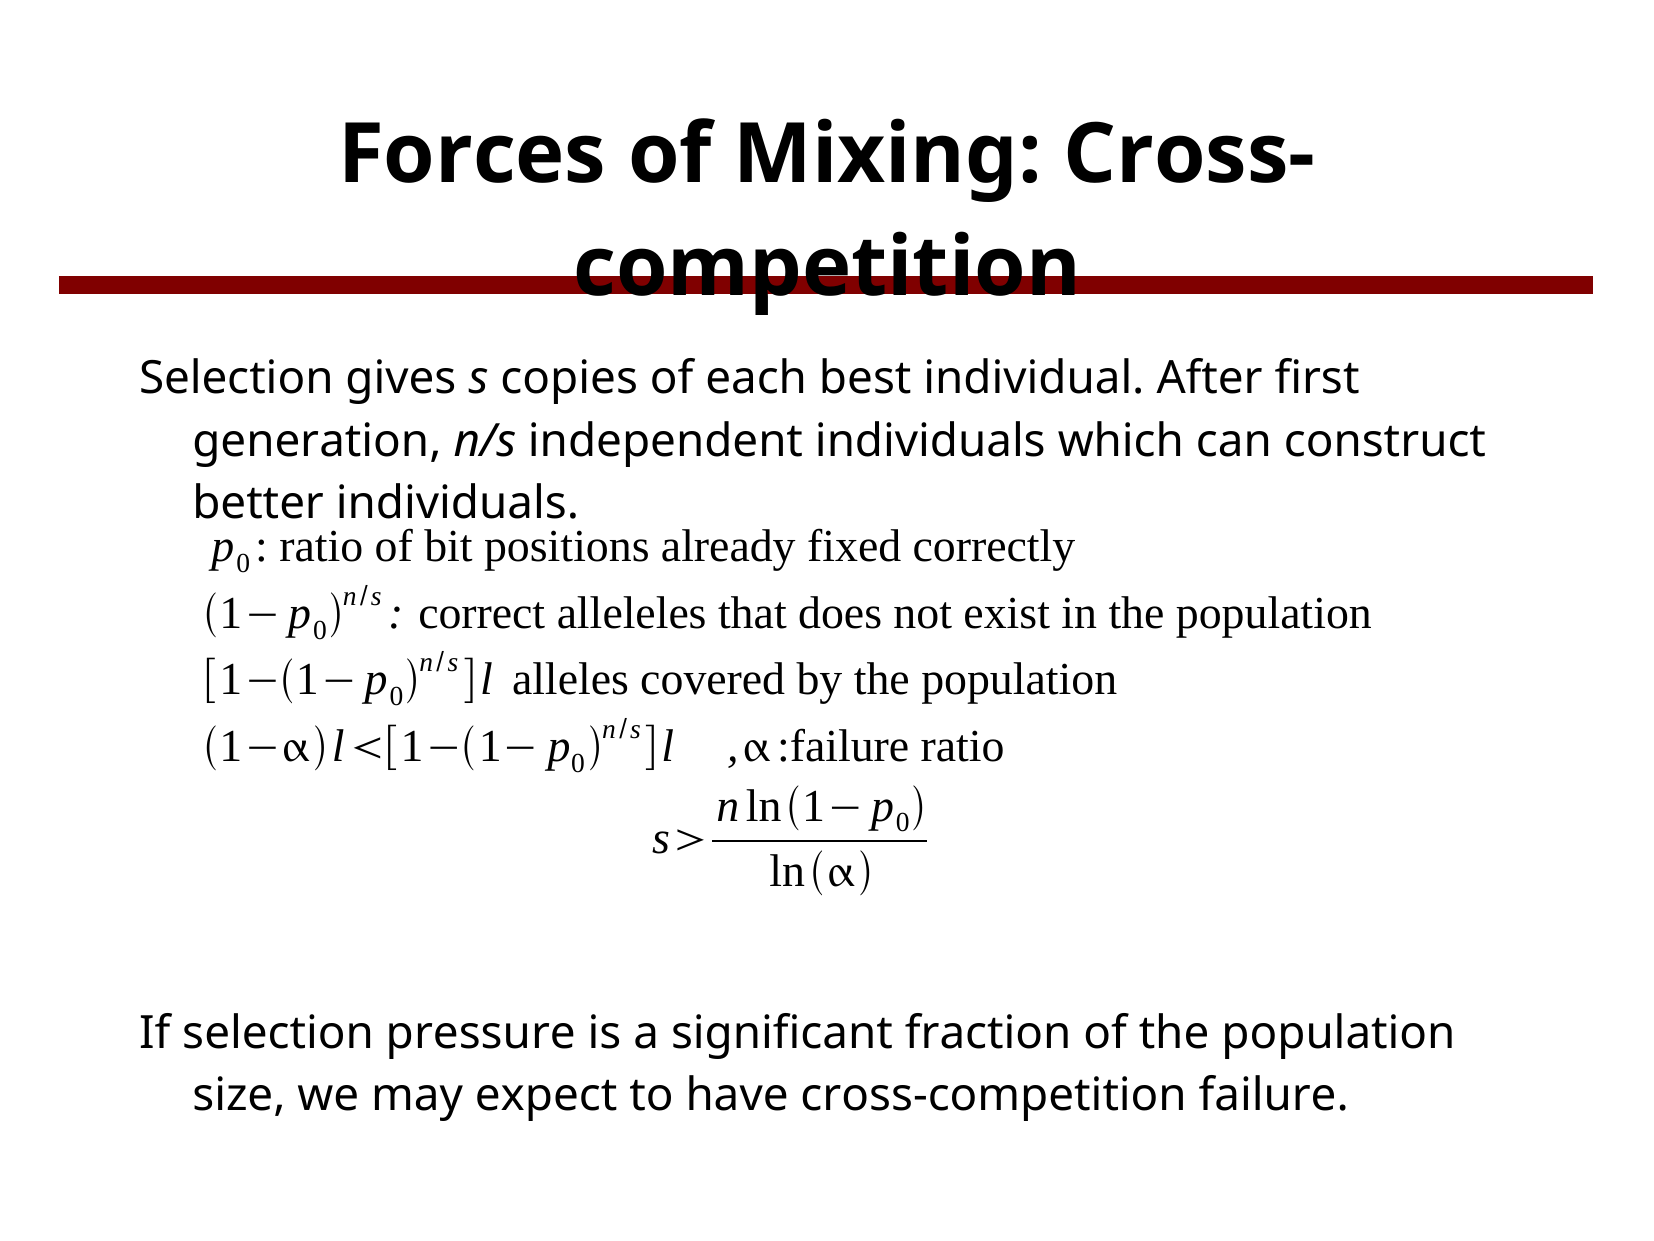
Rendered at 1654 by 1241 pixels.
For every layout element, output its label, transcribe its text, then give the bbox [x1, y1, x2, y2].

title Forces of Mixing: Cross-competition [121, 102, 1534, 311]
list Selection gives s copies of each best individual. After first generation, n/s independent individuals which can construct better individuals. If selection pressure is a significant fraction of the population size, we may expect to have cross-competition failure. [121, 344, 1534, 1127]
chart [197, 520, 1380, 901]
